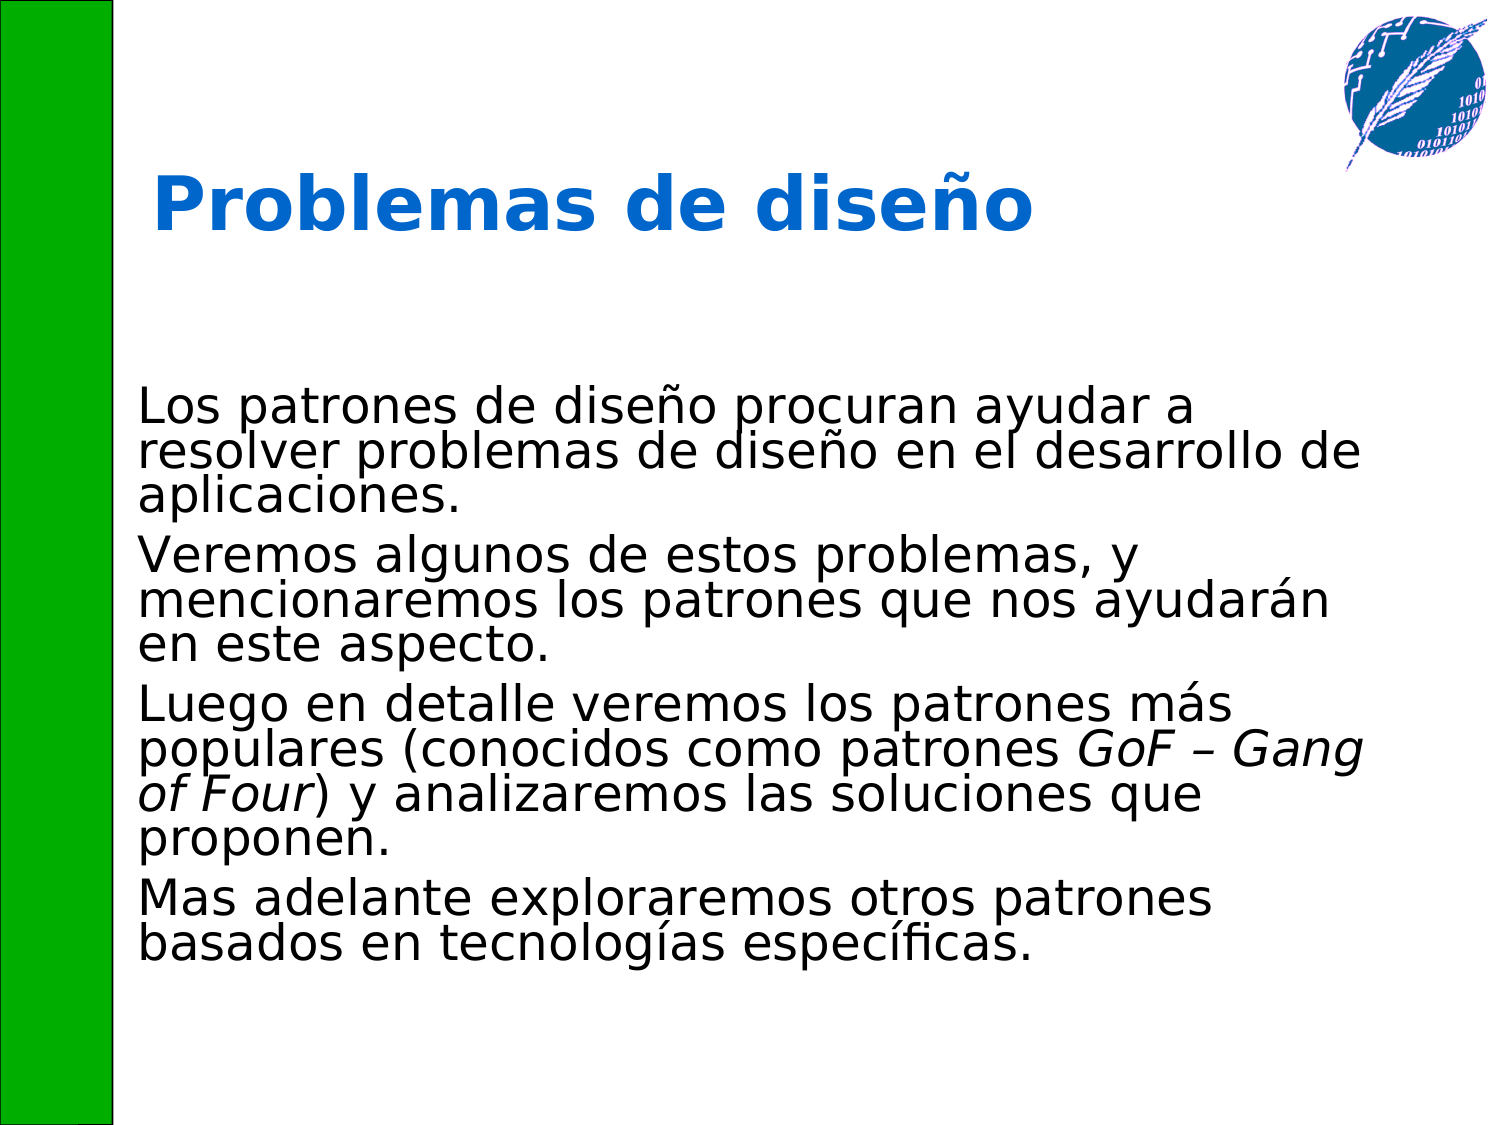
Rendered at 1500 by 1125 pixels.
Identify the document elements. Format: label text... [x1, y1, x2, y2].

title Problemas de diseño [136, 118, 1411, 307]
picture [1341, 15, 1488, 172]
list Los patrones de diseño procuran ayudar a resolver problemas de diseño en el desarrollo de aplicaciones. Veremos algunos de estos problemas, y mencionaremos los patrones que nos ayudarán en este aspecto. Luego en detalle veremos los patrones más populares (conocidos como patrones GoF – Gang of Four) y analizaremos las soluciones que proponen. Mas adelante exploraremos otros patrones basados en tecnologías específicas. [137, 387, 1397, 1042]
picture [1417, 140, 1425, 149]
